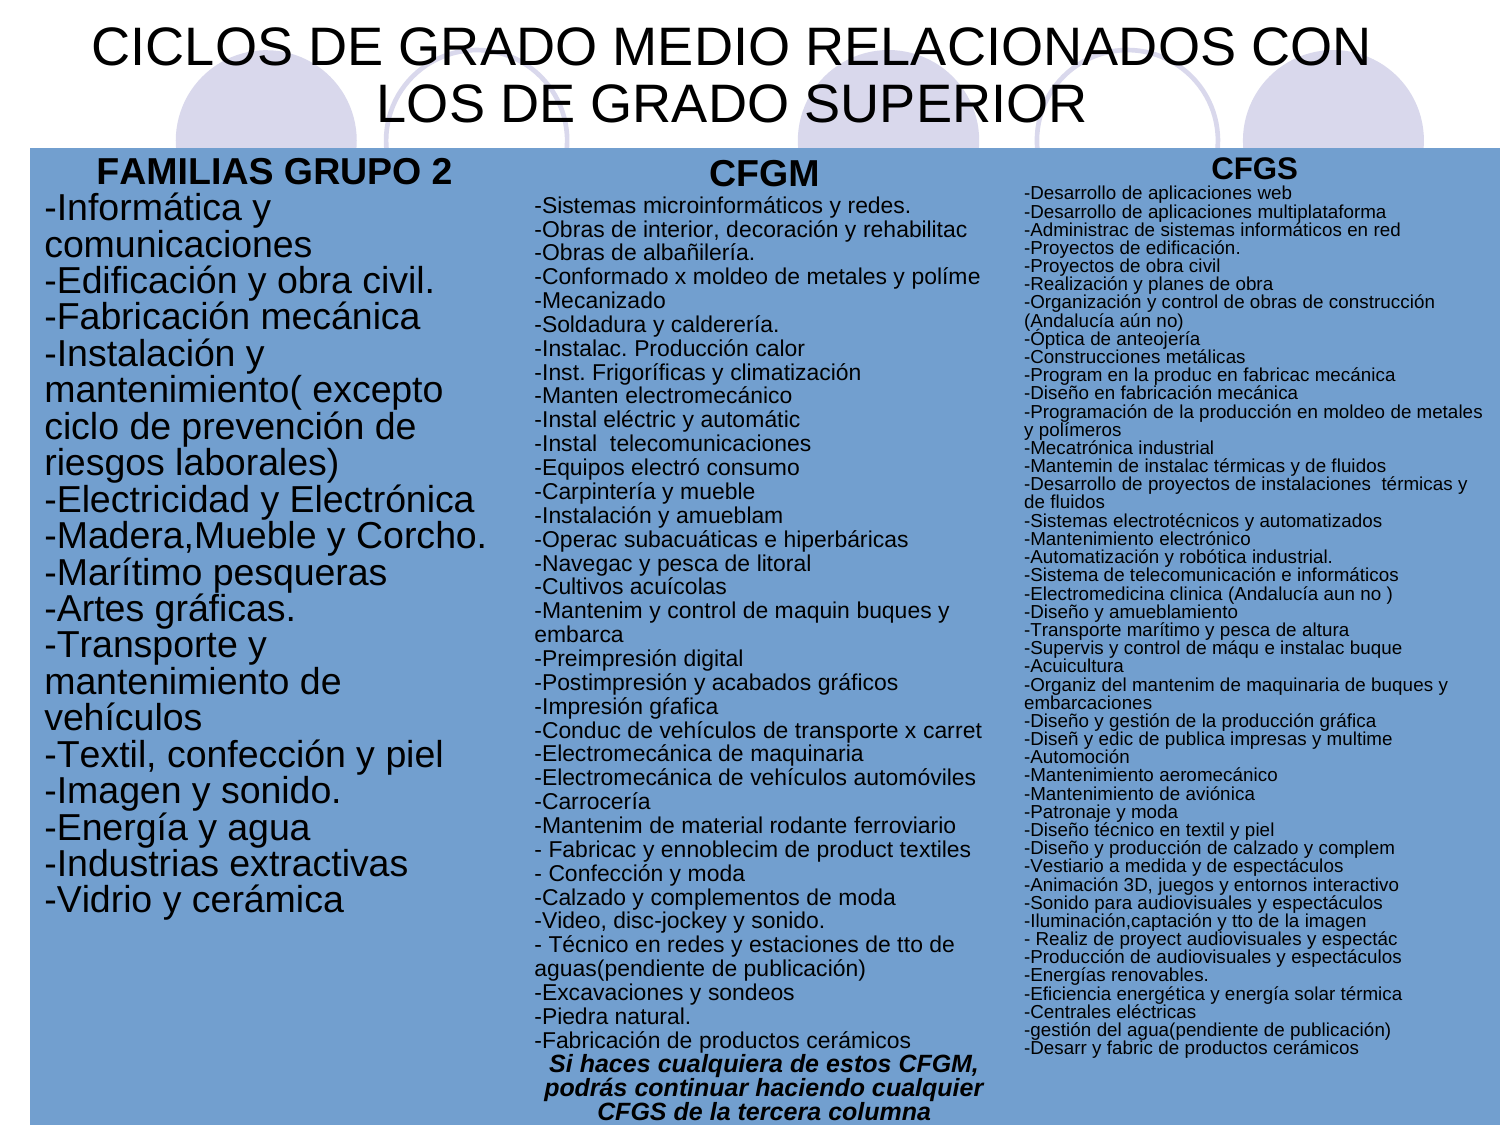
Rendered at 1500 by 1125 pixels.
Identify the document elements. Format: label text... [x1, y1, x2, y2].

title CICLOS DE GRADO MEDIO RELACIONADOS CON LOS DE GRADO SUPERIOR [59, 6, 1407, 148]
table_header CFGS -Desarrollo de aplicaciones web -Desarrollo de aplicaciones multiplataforma -Administrac de sistemas informáticos en red -Proyectos de edificación. -Proyectos de obra civil -Realización y planes de obra -Organización y control de obras de construcción (Andalucía aún no) -Óptica de anteojería -Construcciones metálicas -Program en la produc en fabricac mecánica -Diseño en fabricación mecánica -Programación de la producción en moldeo de metales y polímeros -Mecatrónica industrial -Mantemin de instalac térmicas y de fluidos -Desarrollo de proyectos de instalaciones térmicas y de fluidos -Sistemas electrotécnicos y automatizados -Mantenimiento electrónico -Automatización y robótica industrial. -Sistema de telecomunicación e informáticos -Electromedicina clinica (Andalucía aun no ) -Diseño y amueblamiento -Transporte marítimo y pesca de altura -Supervis y control de máqu e instalac buque -Acuicultura -Organiz del mantenim de maquinaria de buques y embarcaciones -Diseño y gestión de la producción gráfica -Diseñ y edic de publica impresas y multime -Automoción -Mantenimiento aeromecánico -Mantenimiento de aviónica -Patronaje y moda -Diseño técnico en textil y piel -Diseño y producción de calzado y complem -Vestiario a medida y de espectáculos -Animación 3D, juegos y entornos interactivo -Sonido para audiovisuales y espectáculos -Iluminación,captación y tto de la imagen - Realiz de proyect audiovisuales y espectác -Producción de audiovisuales y espectáculos -Energías renovables. -Eficiencia energética y energía solar térmica -Centrales eléctricas -gestión del agua(pendiente de publicación) -Desarr y fabric de productos cerámicos [1009, 148, 1500, 1125]
table_header FAMILIAS GRUPO 2 -Informática y comunicaciones -Edificación y obra civil. -Fabricación mecánica -Instalación y mantenimiento( excepto ciclo de prevención de riesgos laborales) -Electricidad y Electrónica -Madera,Mueble y Corcho. -Marítimo pesqueras -Artes gráficas. -Transporte y mantenimiento de vehículos -Textil, confección y piel -Imagen y sonido. -Energía y agua -Industrias extractivas -Vidrio y cerámica [30, 148, 520, 1125]
table_header CFGM -Sistemas microinformáticos y redes. -Obras de interior, decoración y rehabilitac -Obras de albañilería. -Conformado x moldeo de metales y políme -Mecanizado -Soldadura y calderería. -Instalac. Producción calor -Inst. Frigoríficas y climatización -Manten electromecánico -Instal eléctric y automátic -Instal telecomunicaciones -Equipos electró consumo -Carpintería y mueble -Instalación y amueblam -Operac subacuáticas e hiperbáricas -Navegac y pesca de litoral -Cultivos acuícolas -Mantenim y control de maquin buques y embarca -Preimpresión digital -Postimpresión y acabados gráficos -Impresión gŕafica -Conduc de vehículos de transporte x carret -Electromecánica de maquinaria -Electromecánica de vehículos automóviles -Carrocería -Mantenim de material rodante ferroviario - Fabricac y ennoblecim de product textiles - Confección y moda -Calzado y complementos de moda -Video, disc-jockey y sonido. - Técnico en redes y estaciones de tto de aguas(pendiente de publicación) -Excavaciones y sondeos -Piedra natural. -Fabricación de productos cerámicos Si haces cualquiera de estos CFGM, podrás continuar haciendo cualquier CFGS de la tercera columna [520, 148, 1009, 1125]
